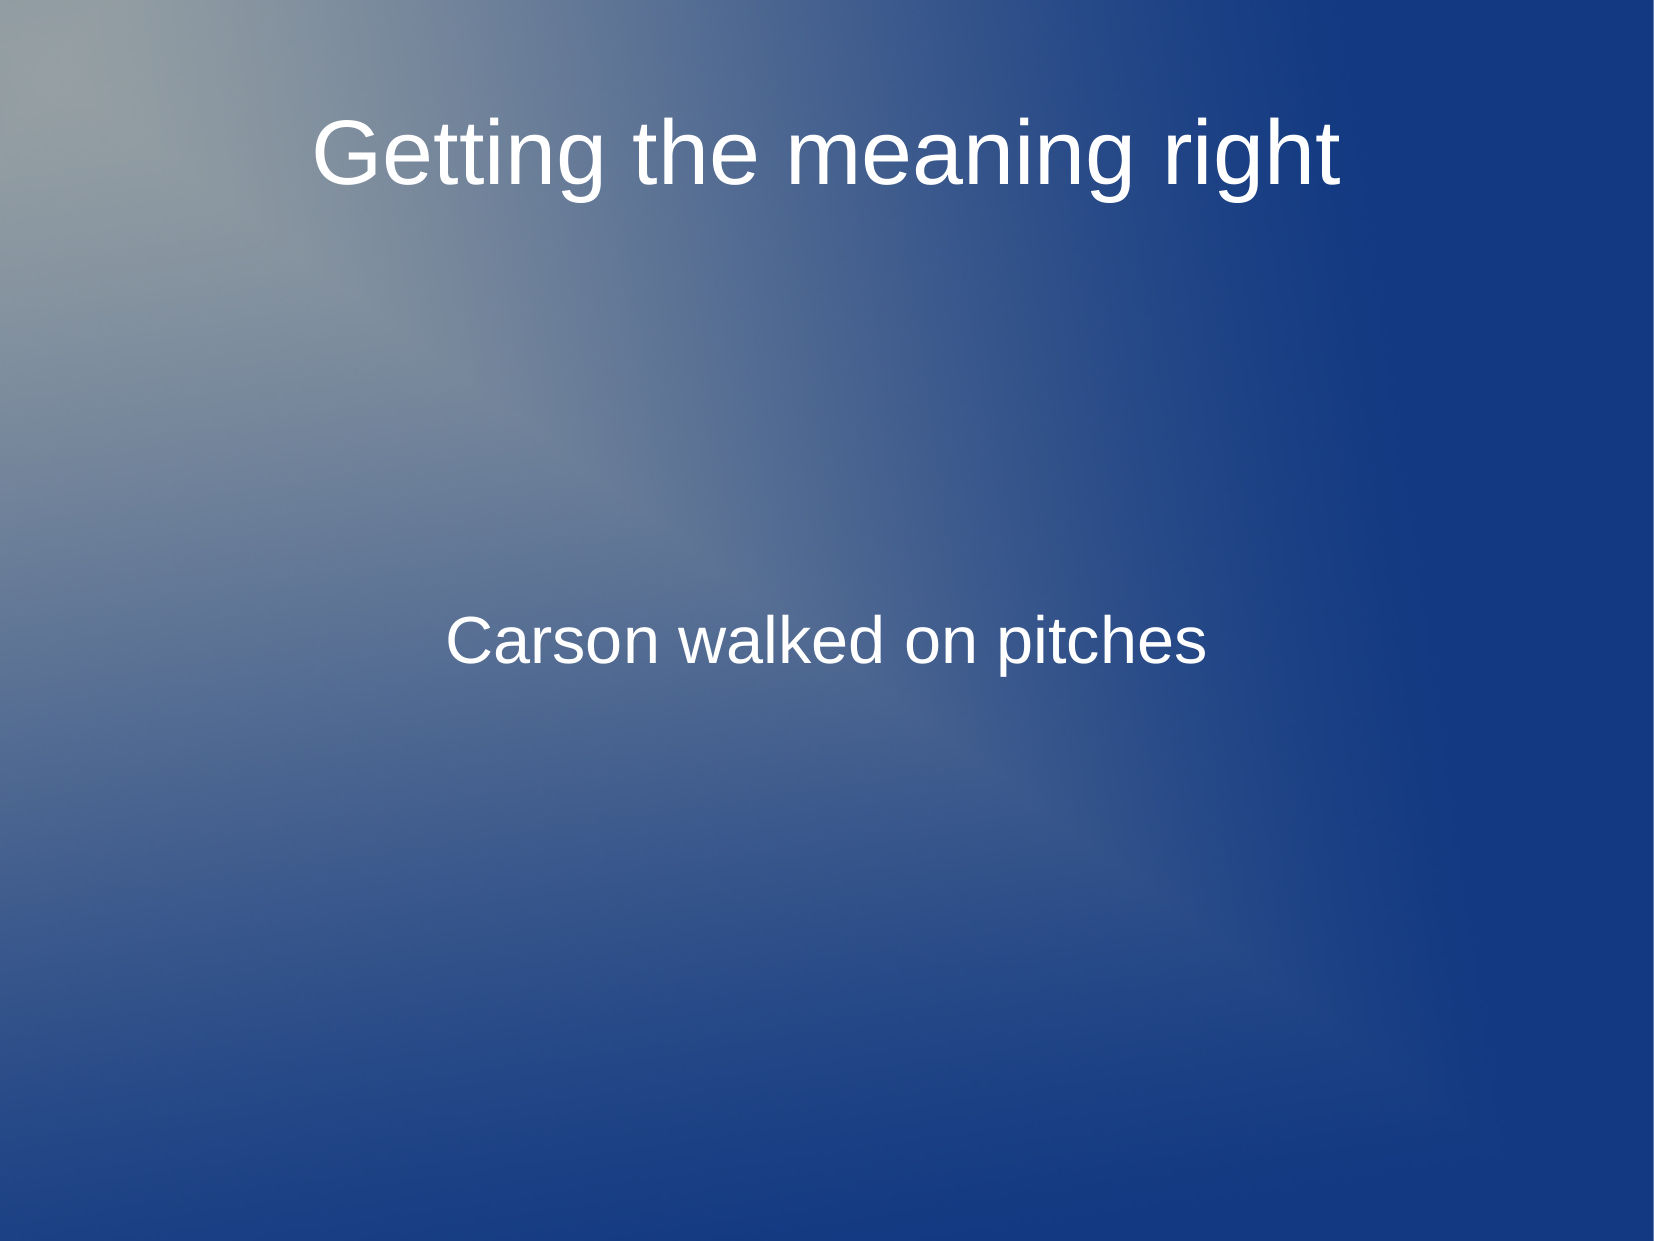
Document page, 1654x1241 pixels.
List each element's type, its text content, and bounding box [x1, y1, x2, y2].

picture [0, 0, 1654, 1241]
title Getting the meaning right [82, 49, 1571, 257]
list Carson walked on pitches [82, 290, 1571, 1109]
